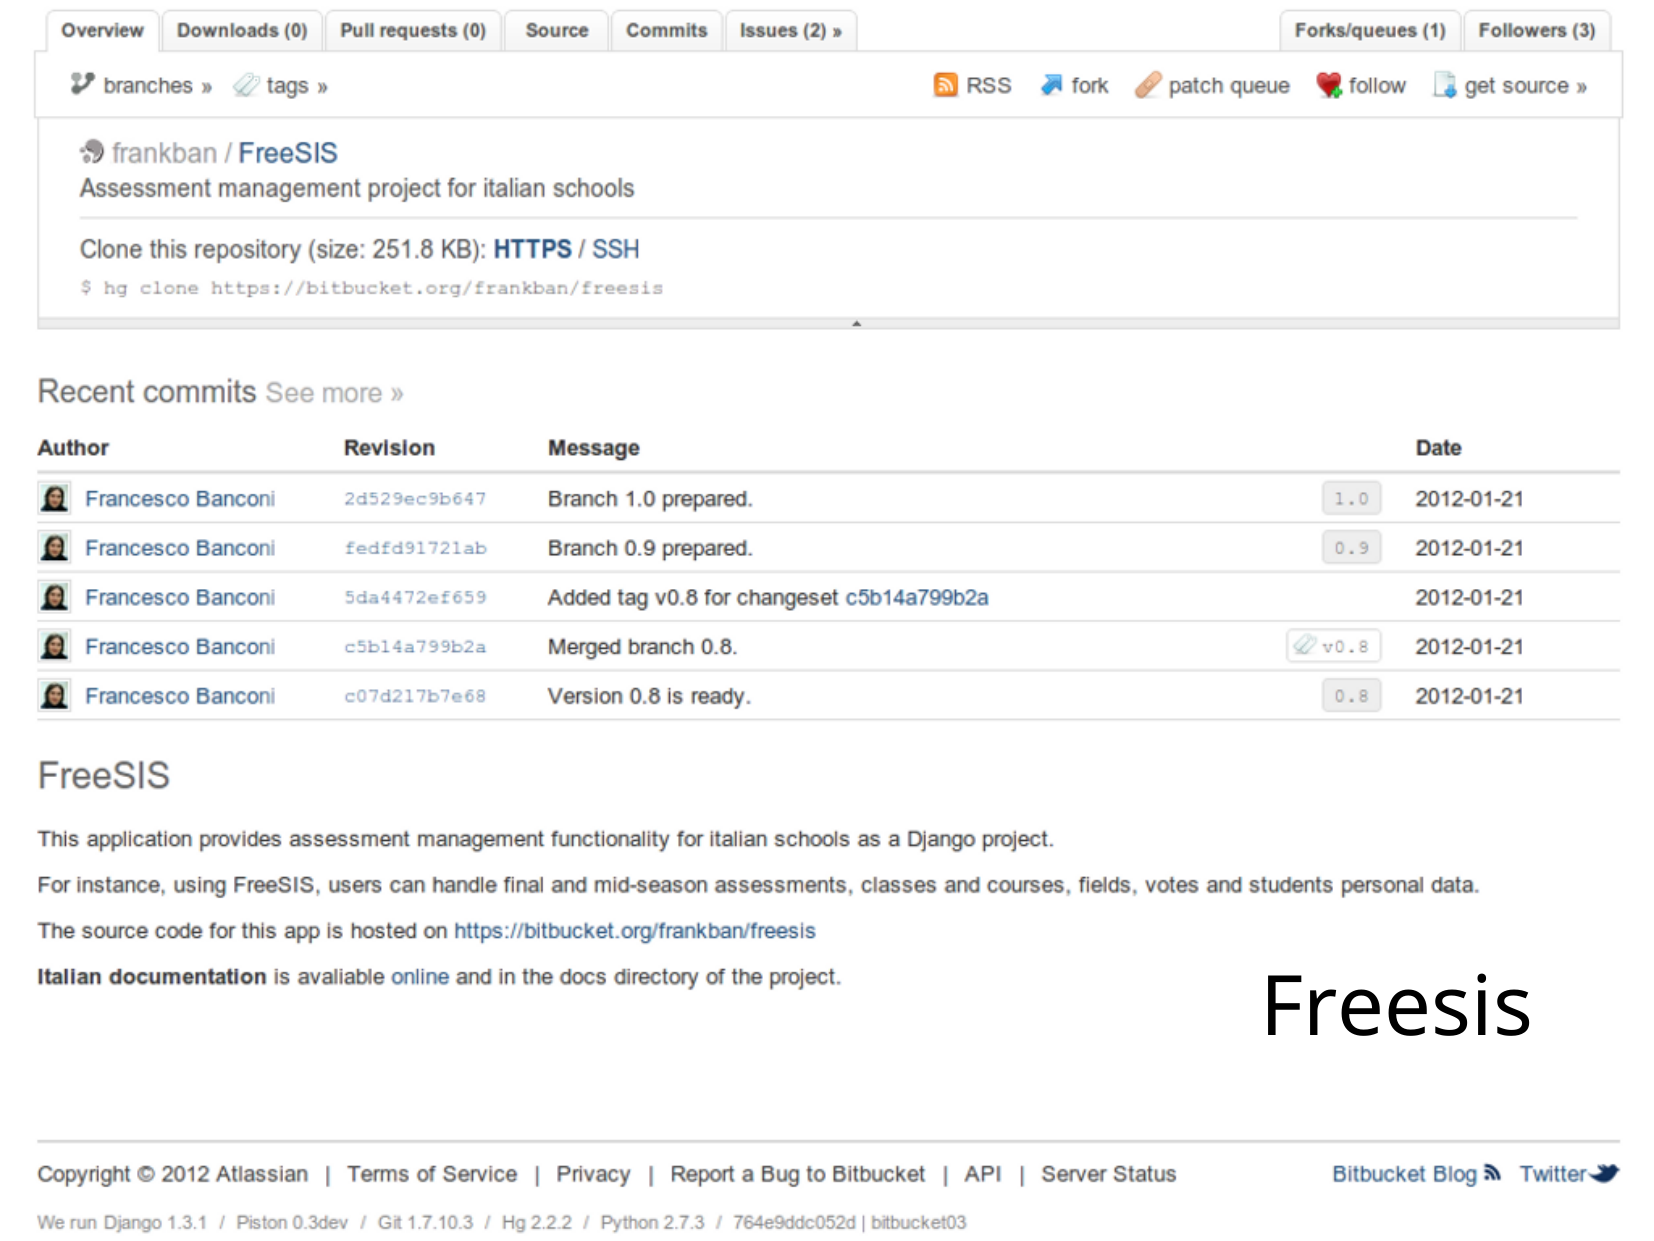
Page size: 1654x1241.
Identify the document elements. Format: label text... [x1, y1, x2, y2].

text_box Freesis [1240, 944, 1536, 1060]
picture [2, 2, 1653, 1241]
